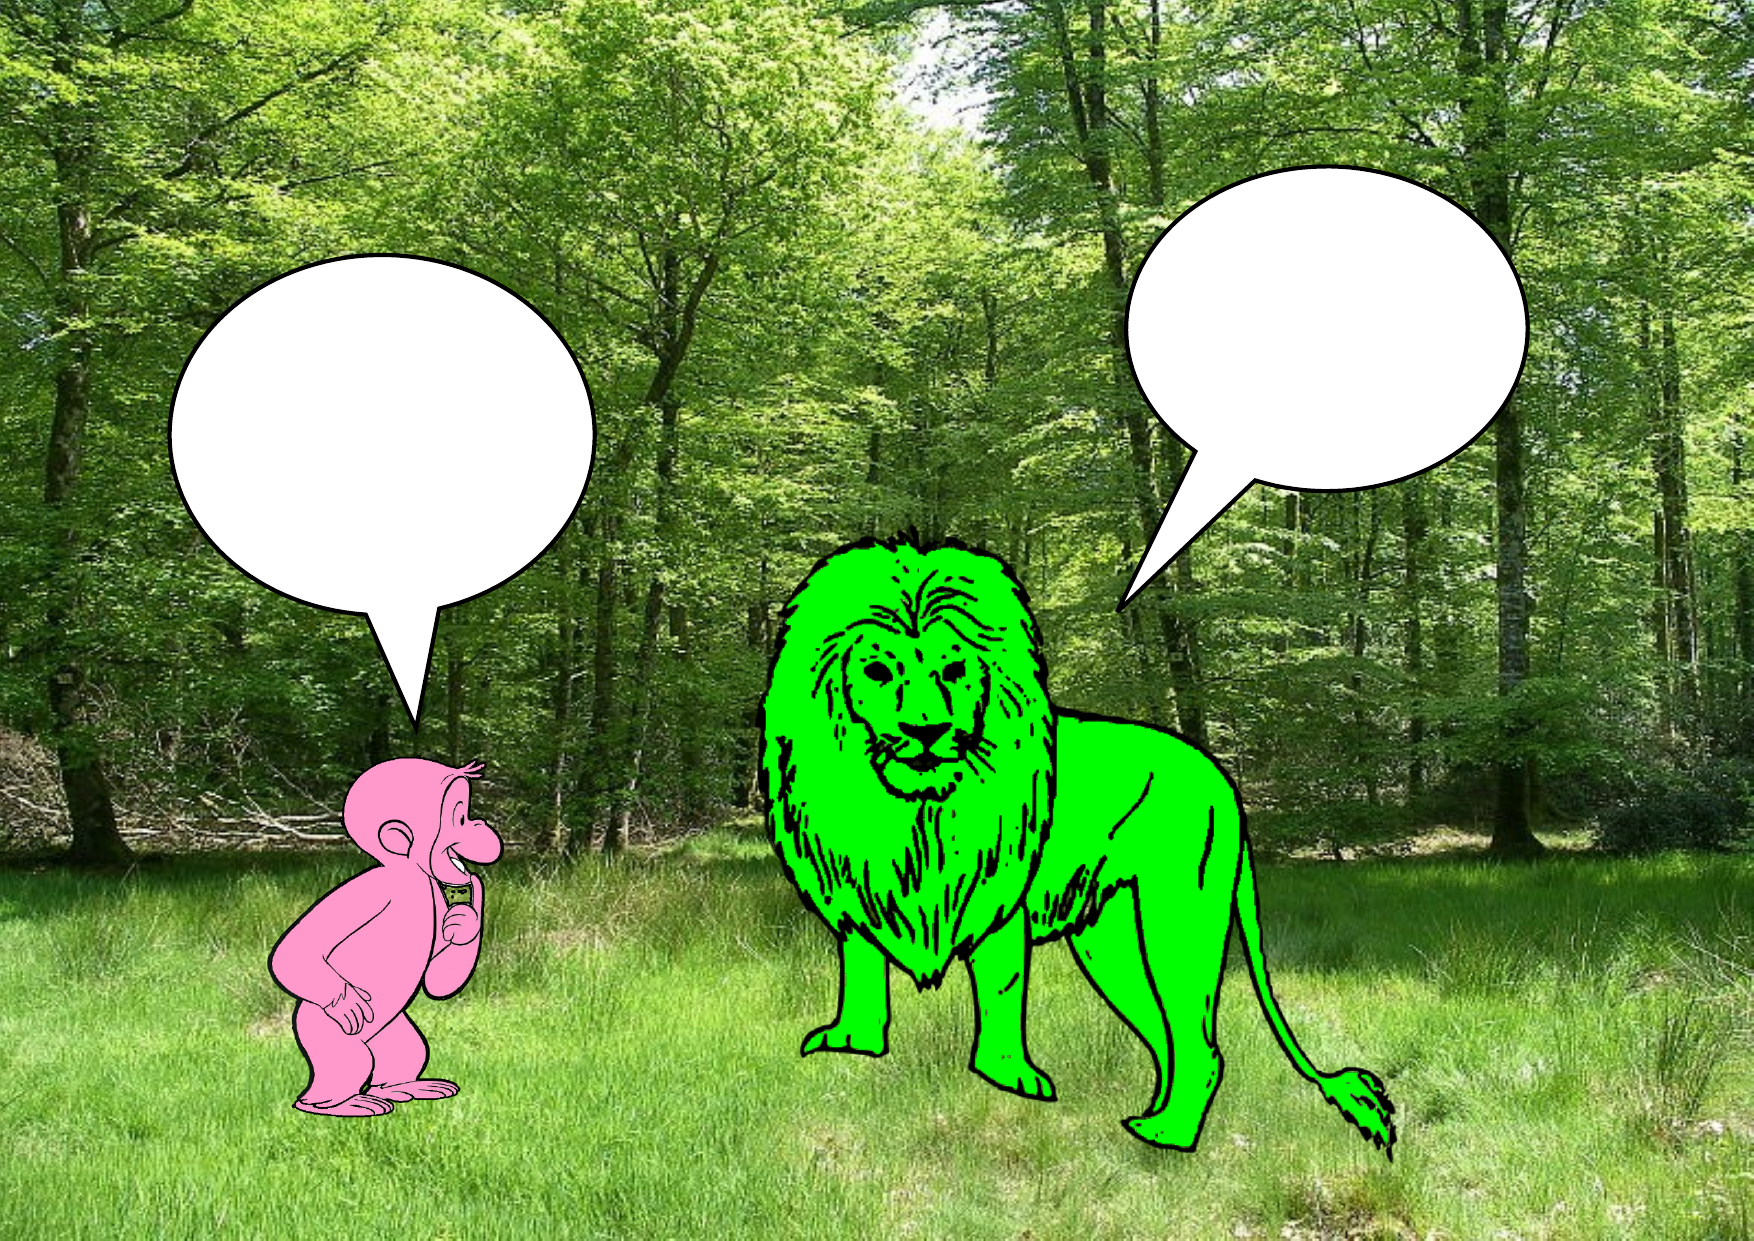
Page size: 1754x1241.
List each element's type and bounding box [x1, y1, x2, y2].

text_box [169, 255, 595, 729]
text_box [1126, 166, 1528, 452]
picture [0, 0, 1754, 1241]
